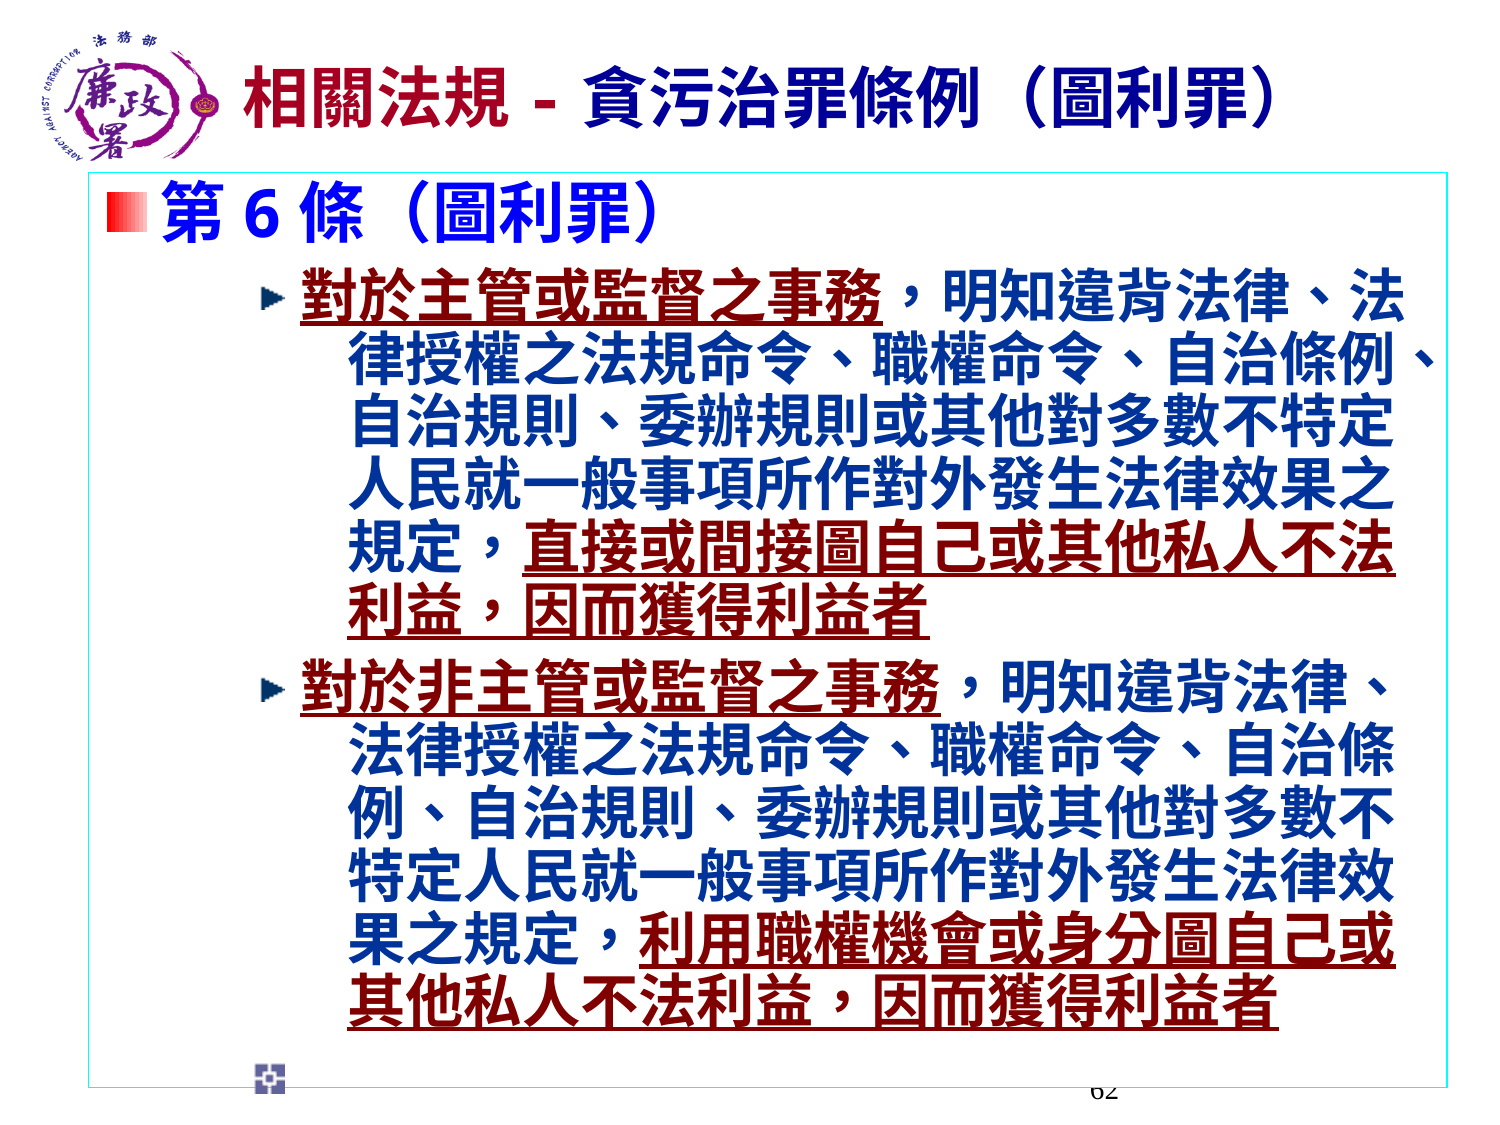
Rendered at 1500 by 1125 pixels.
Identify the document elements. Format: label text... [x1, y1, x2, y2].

text_box 相關法規-貪污治罪條例（圖利罪） [194, 31, 1365, 161]
list 第6條（圖利罪） 對於主管或監督之事務，明知違背法律、法律授權之法規命令、職權命令、自治條例、自治規則、委辦規則或其他對多數不特定人民就一般事項所作對外發生法律效果之規定，直接或間接圖自己或其他私人不法利益，因而獲得利益者 對於非主管或監督之事務，明知違背法律、法律授權之法規命令、職權命令、自治條例、自治規則、委辦規則或其他對多數不特定人民就一般事項所作對外發生法律效果之規定，利用職權機會或身分圖自己或其他私人不法利益，因而獲得利益者 [88, 172, 1447, 1088]
text_box [1074, 1088, 1388, 1113]
